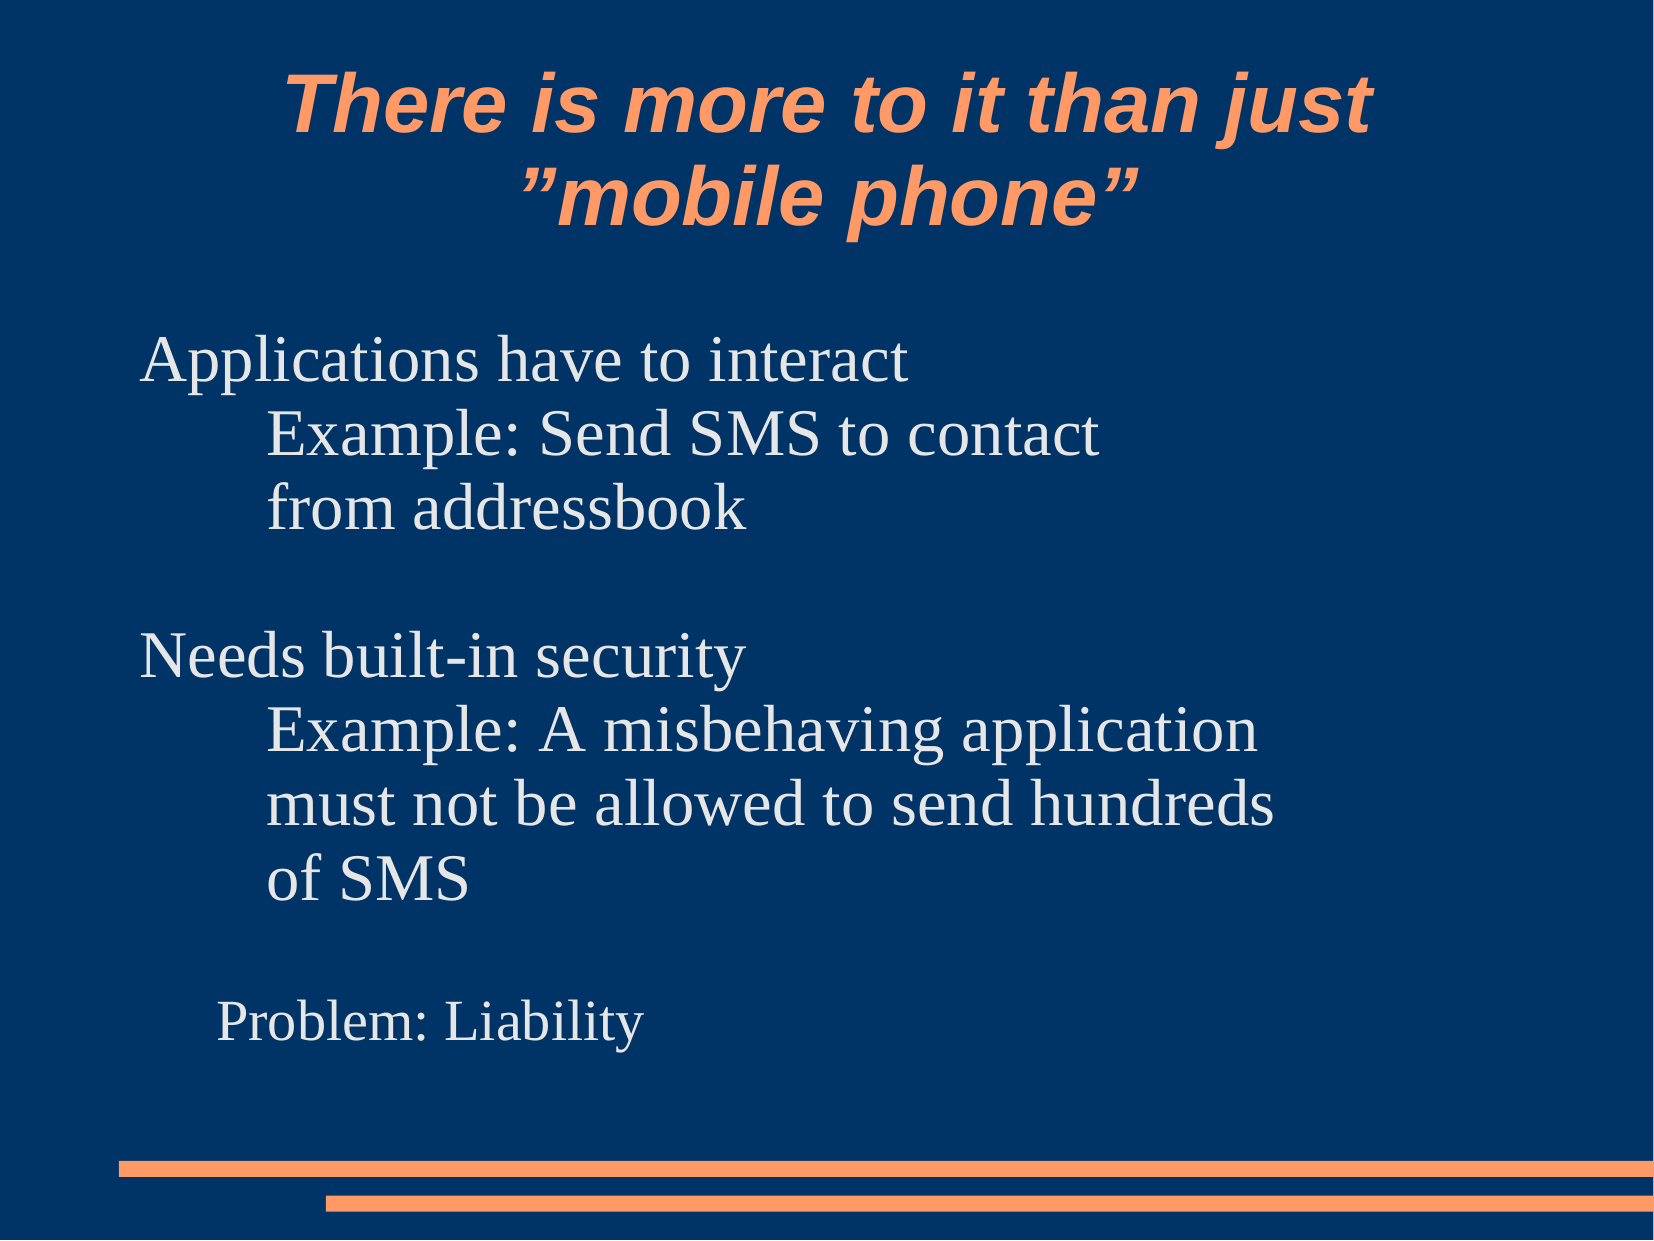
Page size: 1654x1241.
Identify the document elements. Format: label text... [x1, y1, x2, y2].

title There is more to it than just ”mobile phone” [121, 46, 1534, 254]
list Applications have to interact Example: Send SMS to contact from addressbook Needs built-in security Example: A misbehaving application must not be allowed to send hundreds of SMS Problem: Liability [121, 322, 1561, 1133]
